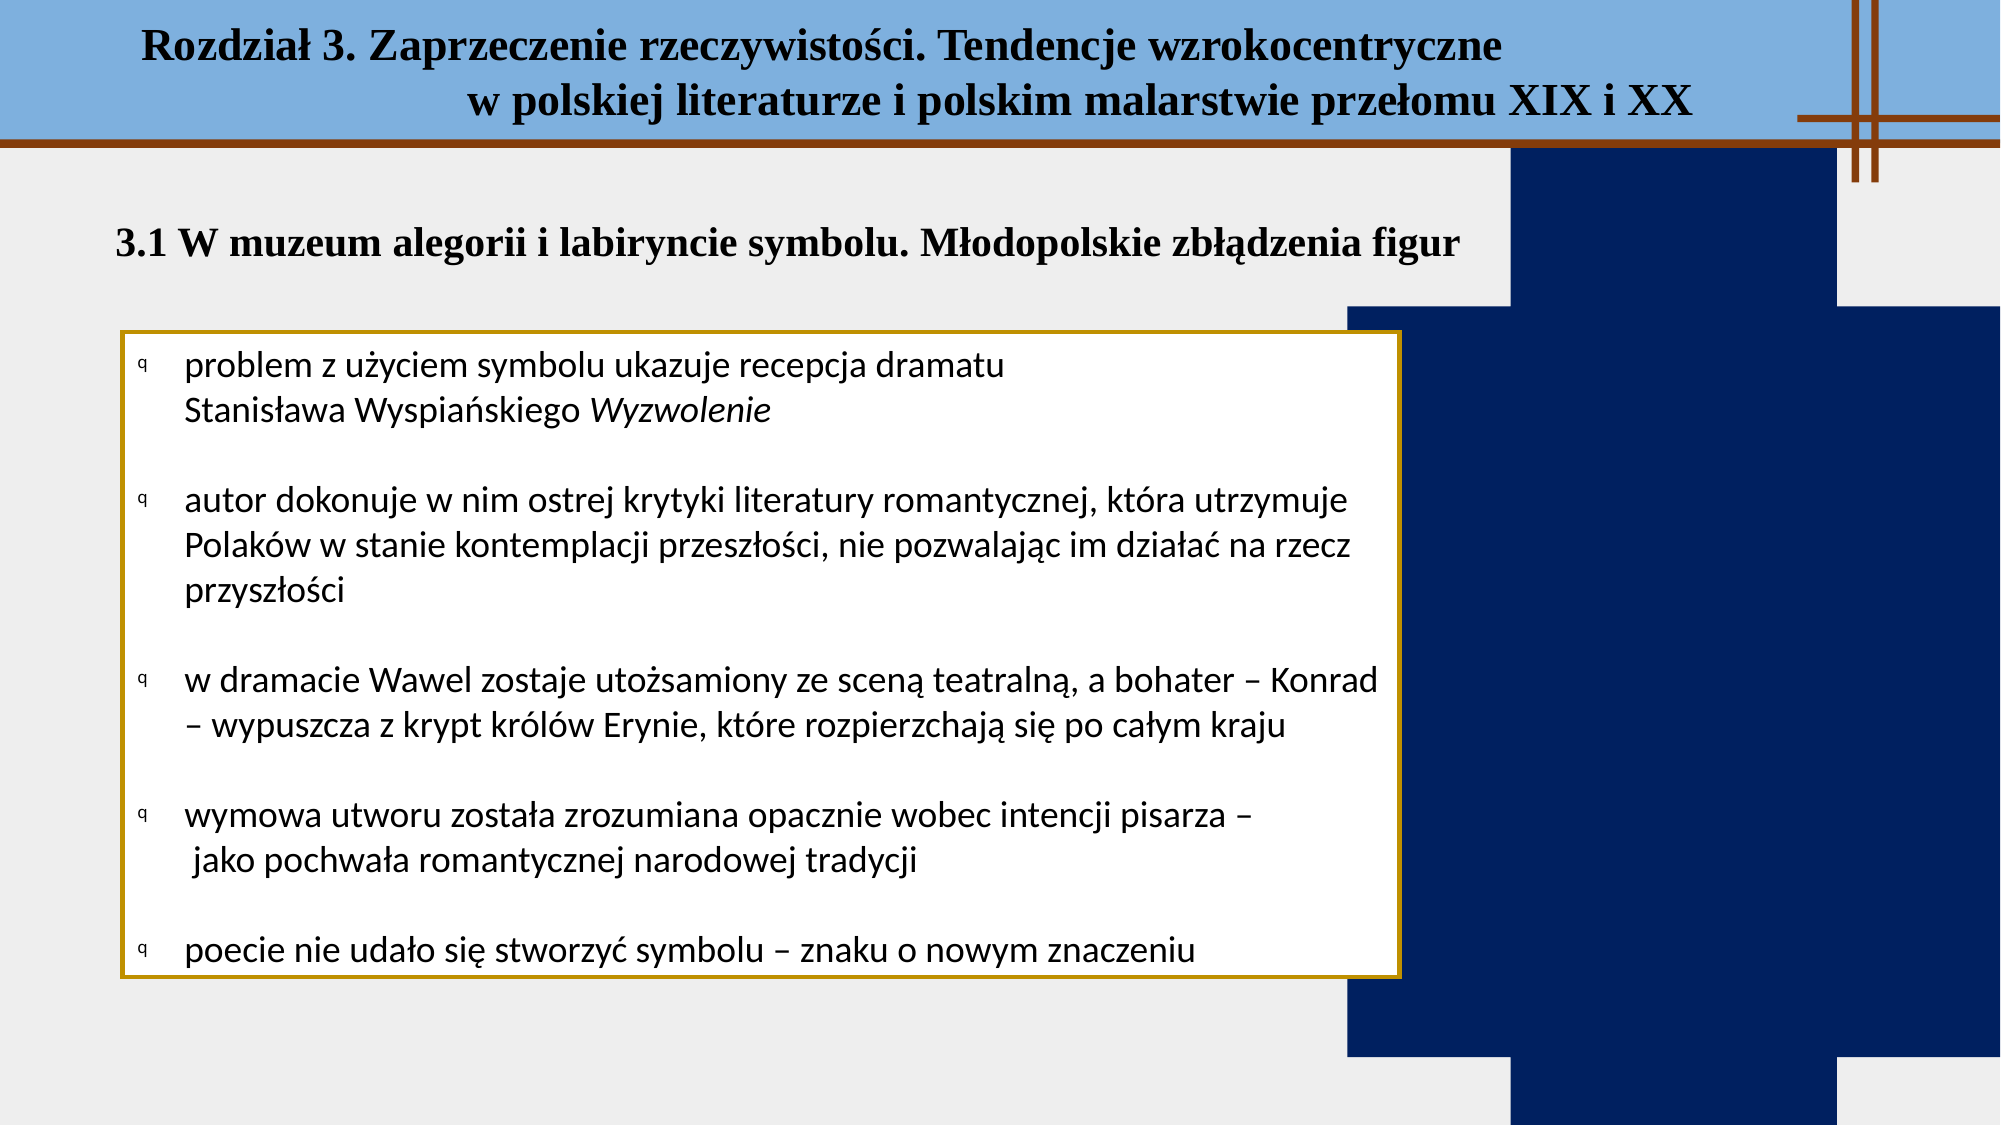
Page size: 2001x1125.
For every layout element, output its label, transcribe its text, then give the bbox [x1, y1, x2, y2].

text_box [0, 0, 2001, 1125]
text_box 3.1 W muzeum alegorii i labiryncie symbolu. Młodopolskie zbłądzenia figur [100, 207, 1483, 273]
text_box Rozdział 3. Zaprzeczenie rzeczywistości. Tendencje wzrokocentryczne w polskiej literaturze i polskim malarstwie przełomu XIX i XX [122, 7, 1810, 132]
text_box problem z użyciem symbolu ukazuje recepcja dramatu Stanisława Wyspiańskiego Wyzwolenie autor dokonuje w nim ostrej krytyki literatury romantycznej, która utrzymuje Polaków w stanie kontemplacji przeszłości, nie pozwalając im działać na rzecz przyszłości w dramacie Wawel zostaje utożsamiony ze sceną teatralną, a bohater – Konrad – wypuszcza z krypt królów Erynie, które rozpierzchają się po całym kraju wymowa utworu została zrozumiana opacznie wobec intencji pisarza – jako pochwała romantycznej narodowej tradycji poecie nie udało się stworzyć symbolu – znaku o nowym znaczeniu [122, 332, 1400, 977]
